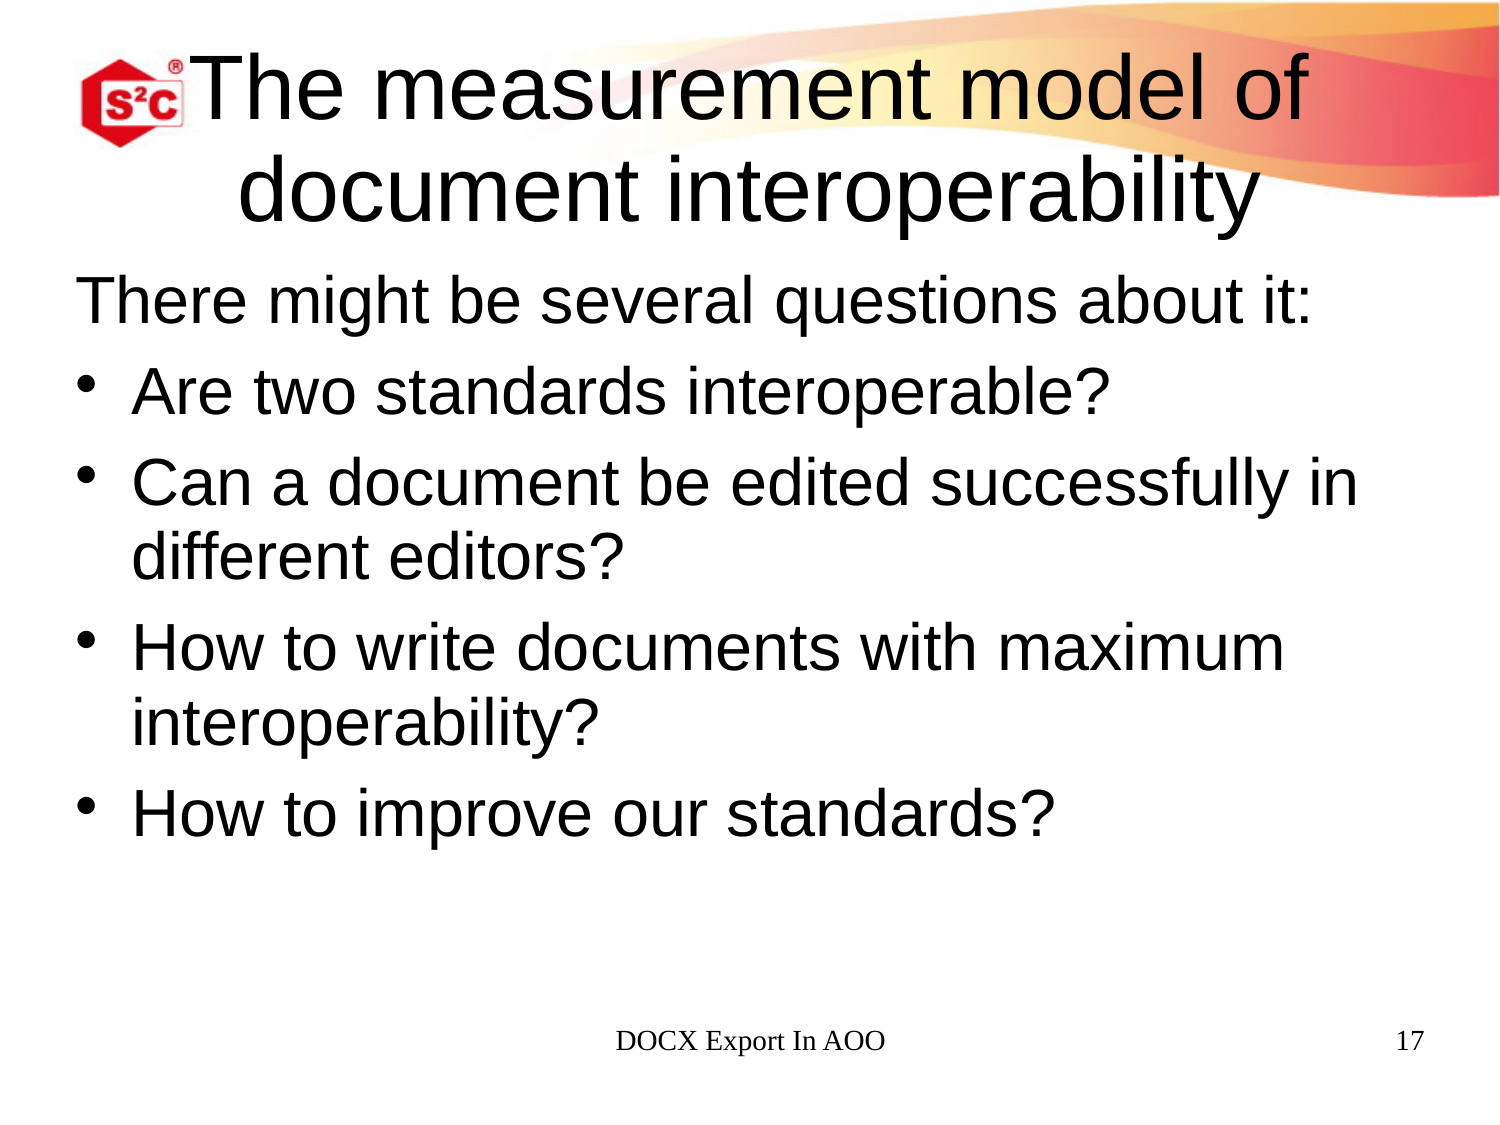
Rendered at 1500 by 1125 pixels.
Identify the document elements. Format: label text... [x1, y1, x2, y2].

title The measurement model of document interoperability [75, 36, 1425, 242]
picture [0, 0, 1500, 1125]
list There might be several questions about it: Are two standards interoperable? Can a document be edited successfully in different editors? How to write documents with maximum interoperability? How to improve our standards? [75, 263, 1425, 1006]
